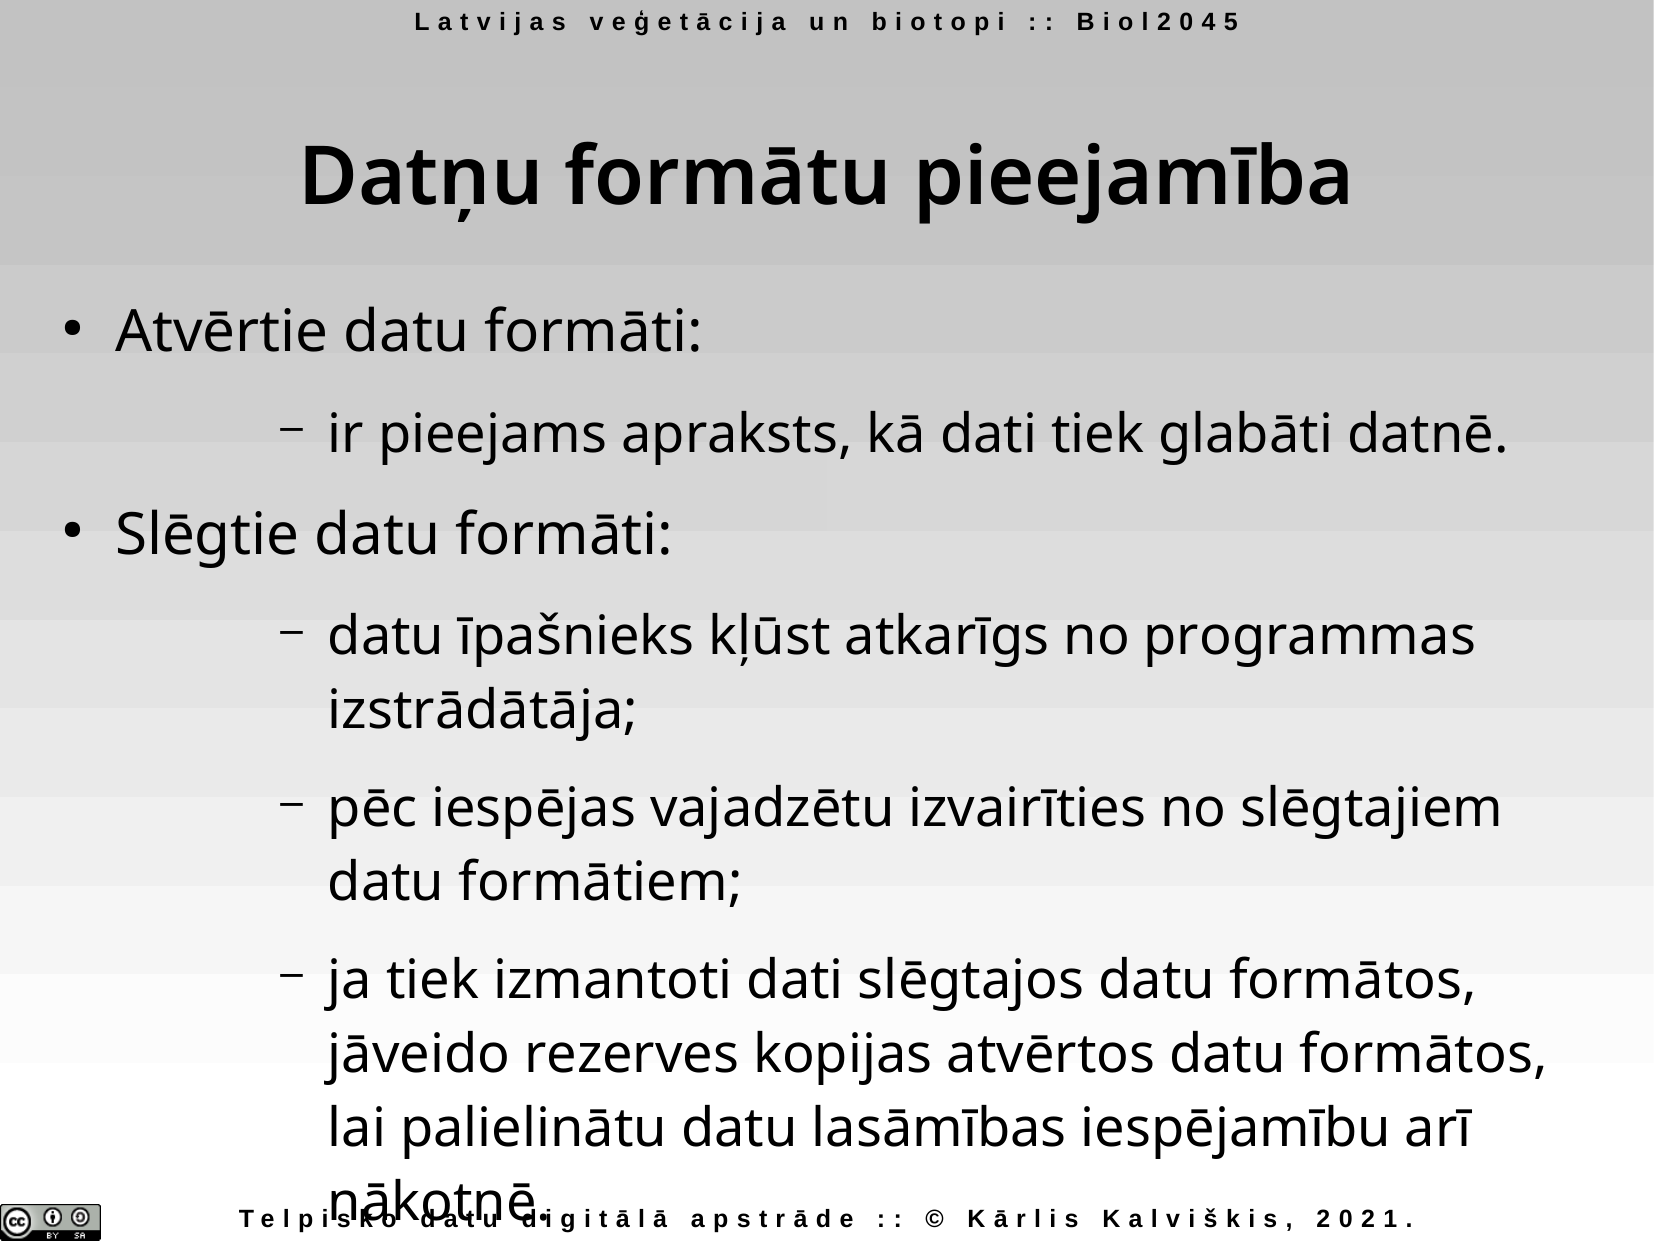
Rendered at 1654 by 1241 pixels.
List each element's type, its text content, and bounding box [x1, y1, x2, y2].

list Atvērtie datu formāti: ir pieejams apraksts, kā dati tiek glabāti datnē. Slēgtie datu formāti: datu īpašnieks kļūst atkarīgs no programmas izstrādātāja; pēc iespējas vajadzētu izvairīties no slēgtajiem datu formātiem; ja tiek izmantoti dati slēgtajos datu formātos, jāveido rezerves kopijas atvērtos datu formātos, lai palielinātu datu lasāmības iespējamību arī nākotnē. [44, 289, 1610, 1113]
title Datņu formātu pieejamība [29, 49, 1625, 296]
picture [0, 0, 1654, 1241]
